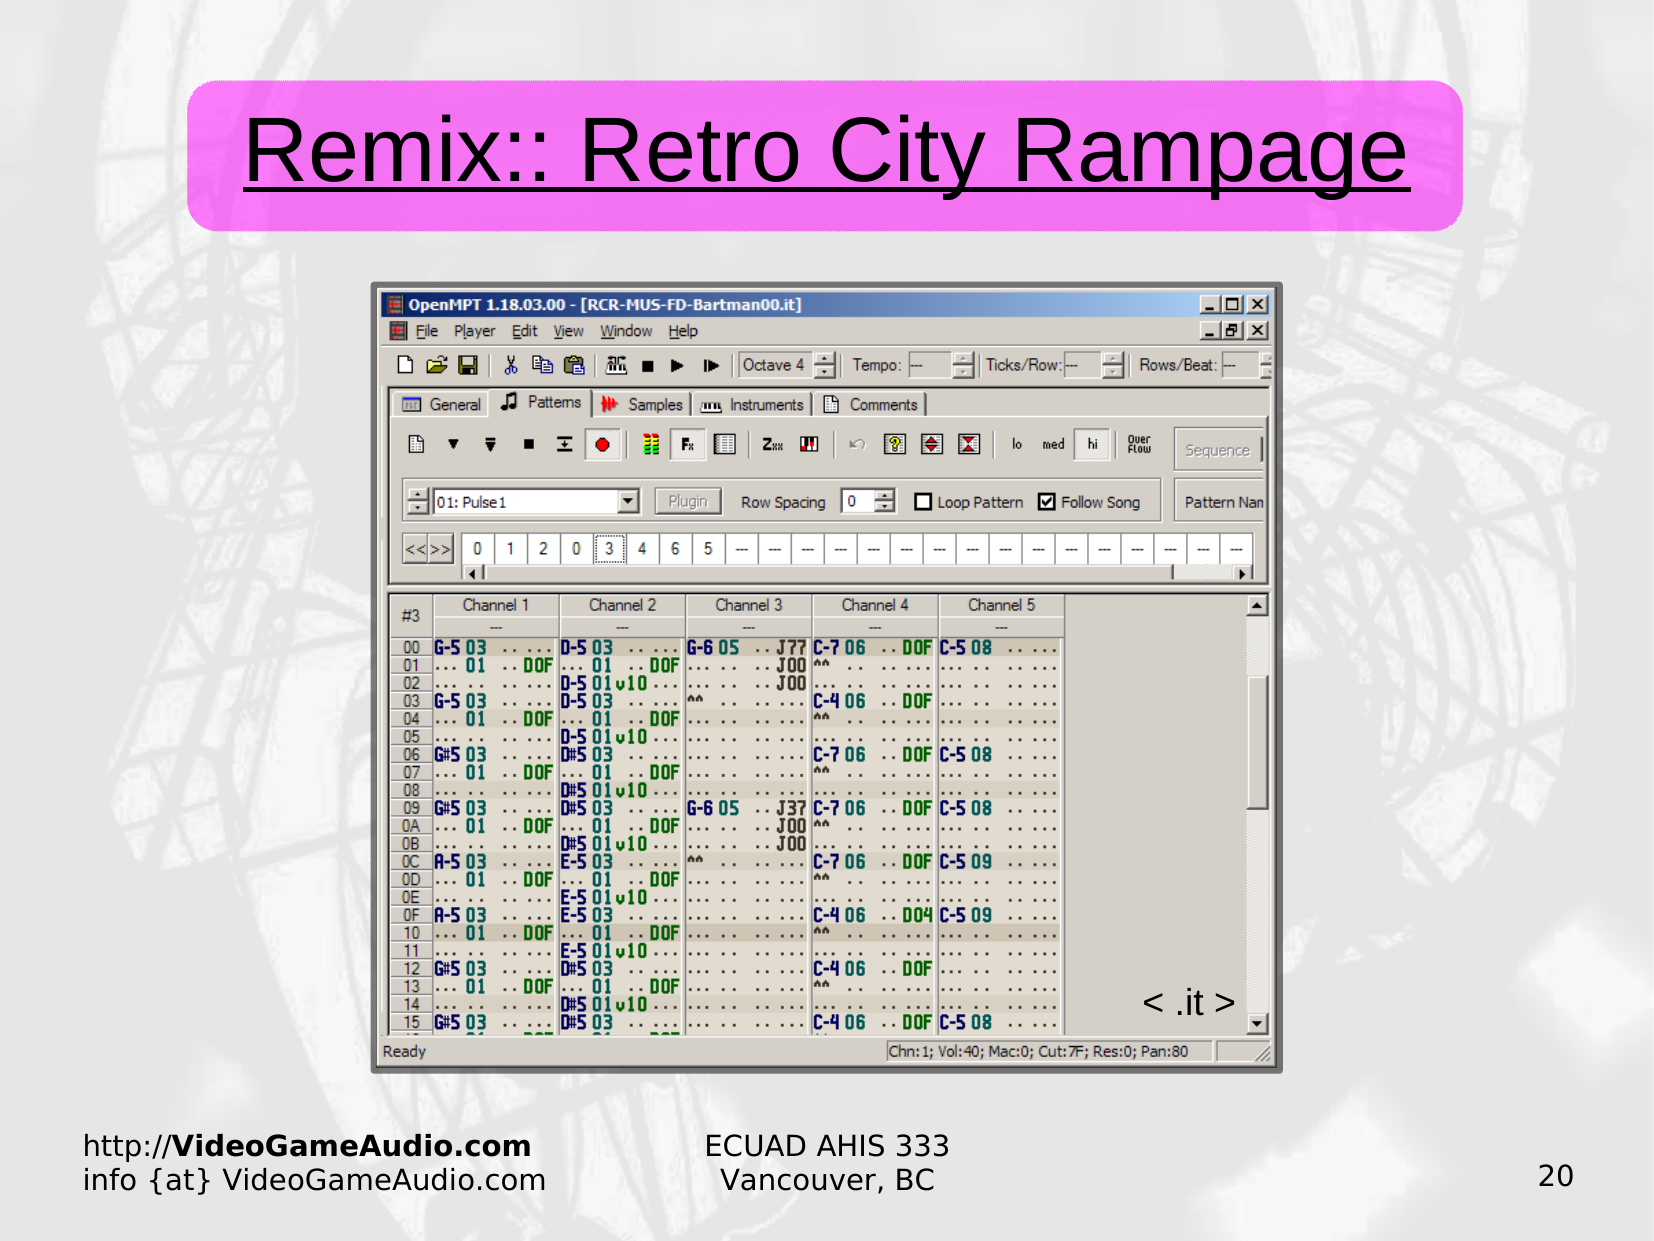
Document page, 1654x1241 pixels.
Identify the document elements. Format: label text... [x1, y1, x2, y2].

title Remix:: Retro City Rampage [82, 49, 1571, 257]
text_box < .it > [1127, 976, 1254, 1034]
picture [0, 0, 1654, 1241]
